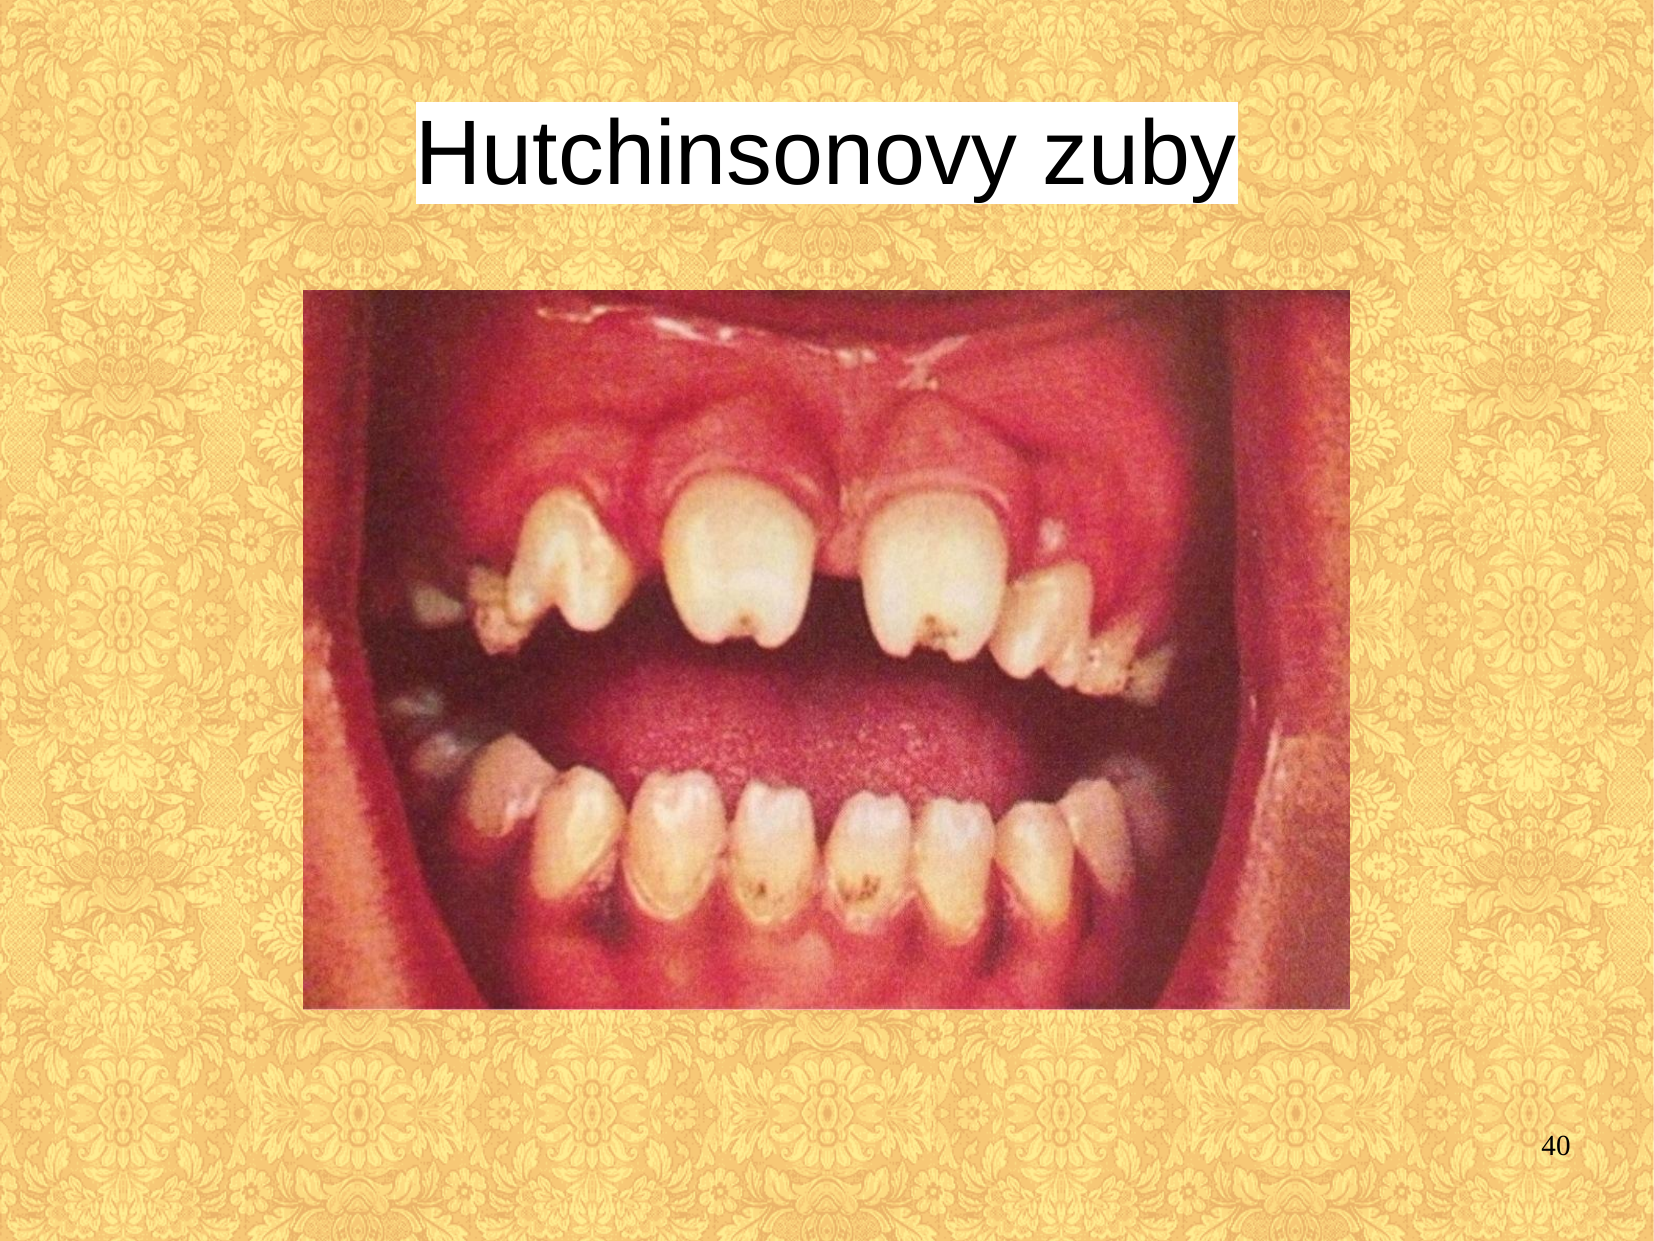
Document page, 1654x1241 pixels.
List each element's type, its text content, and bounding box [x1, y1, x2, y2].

title Hutchinsonovy zuby [82, 49, 1571, 257]
picture [0, 0, 1654, 1241]
